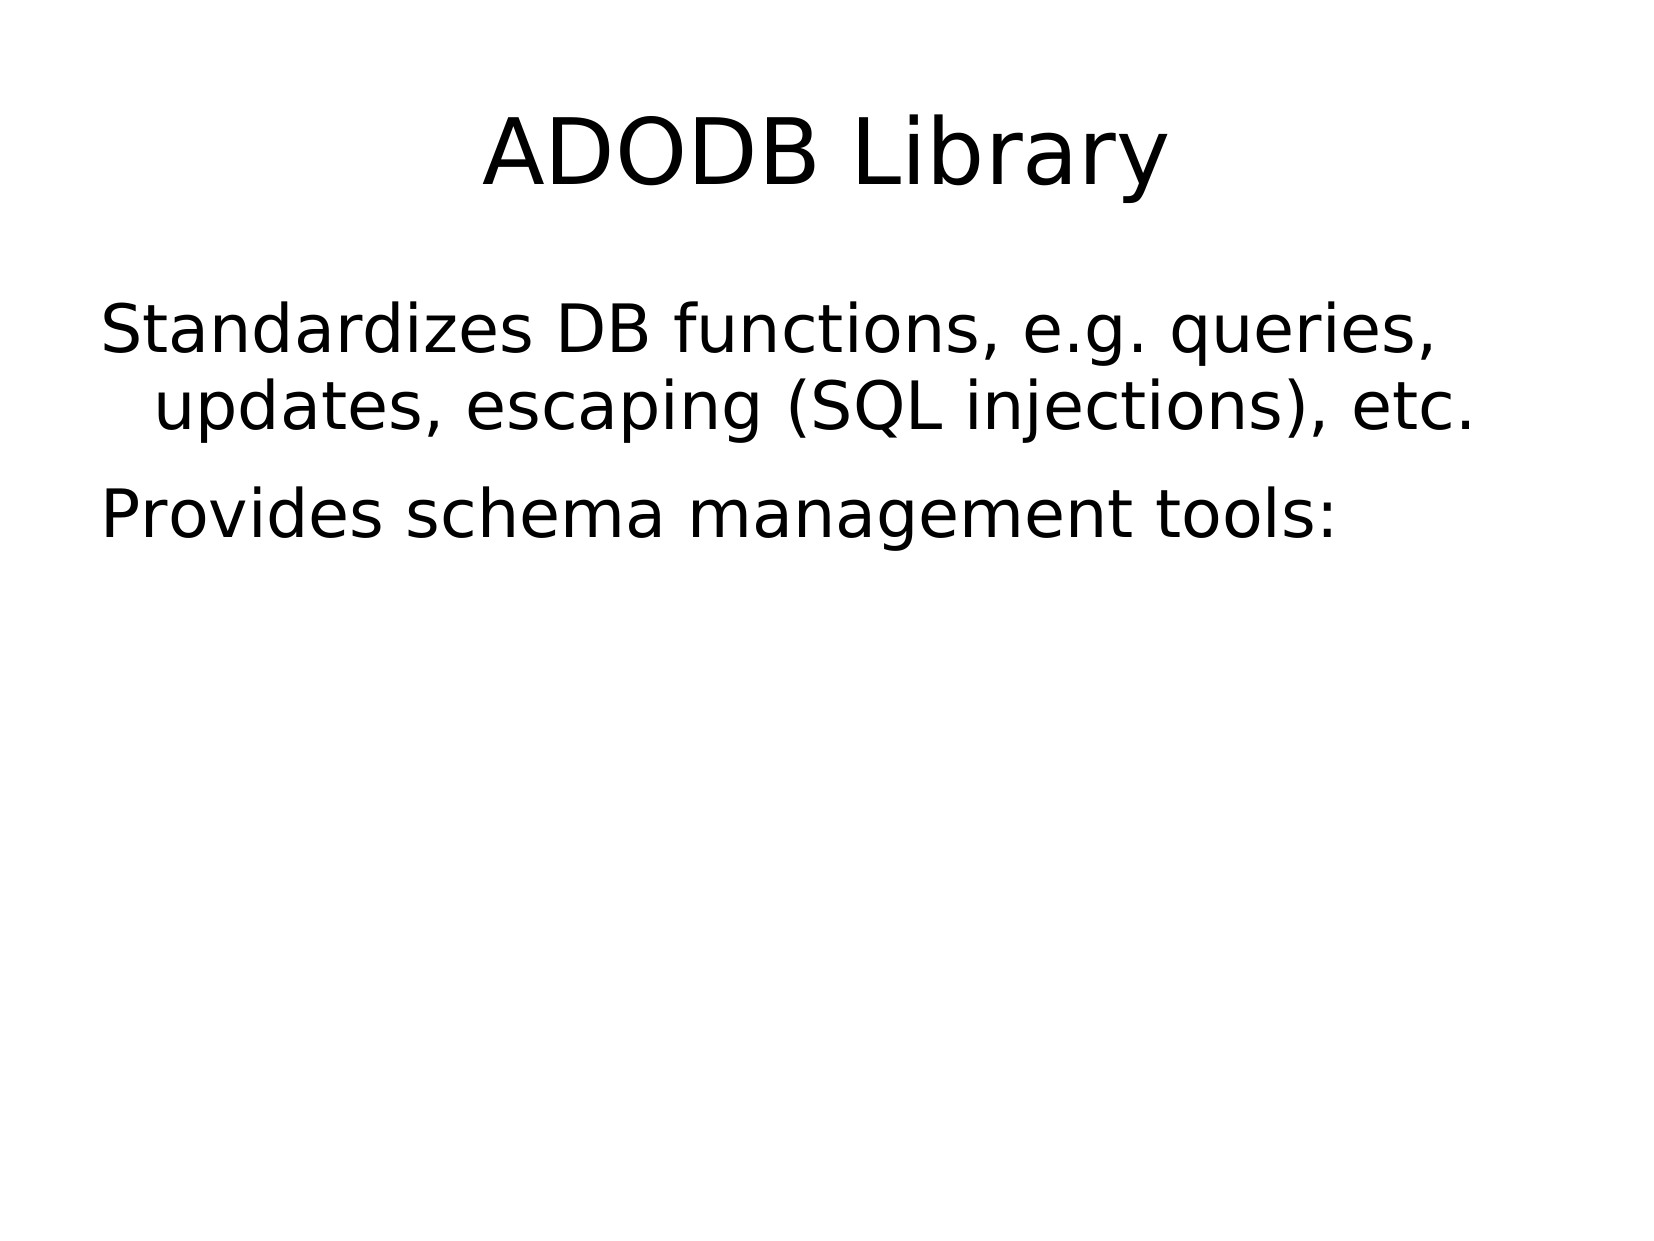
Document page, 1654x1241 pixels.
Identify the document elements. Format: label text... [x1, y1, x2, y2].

list Standardizes DB functions, e.g. queries, updates, escaping (SQL injections), etc. Provides schema management tools: [82, 290, 1571, 1094]
title ADODB Library [82, 56, 1571, 250]
